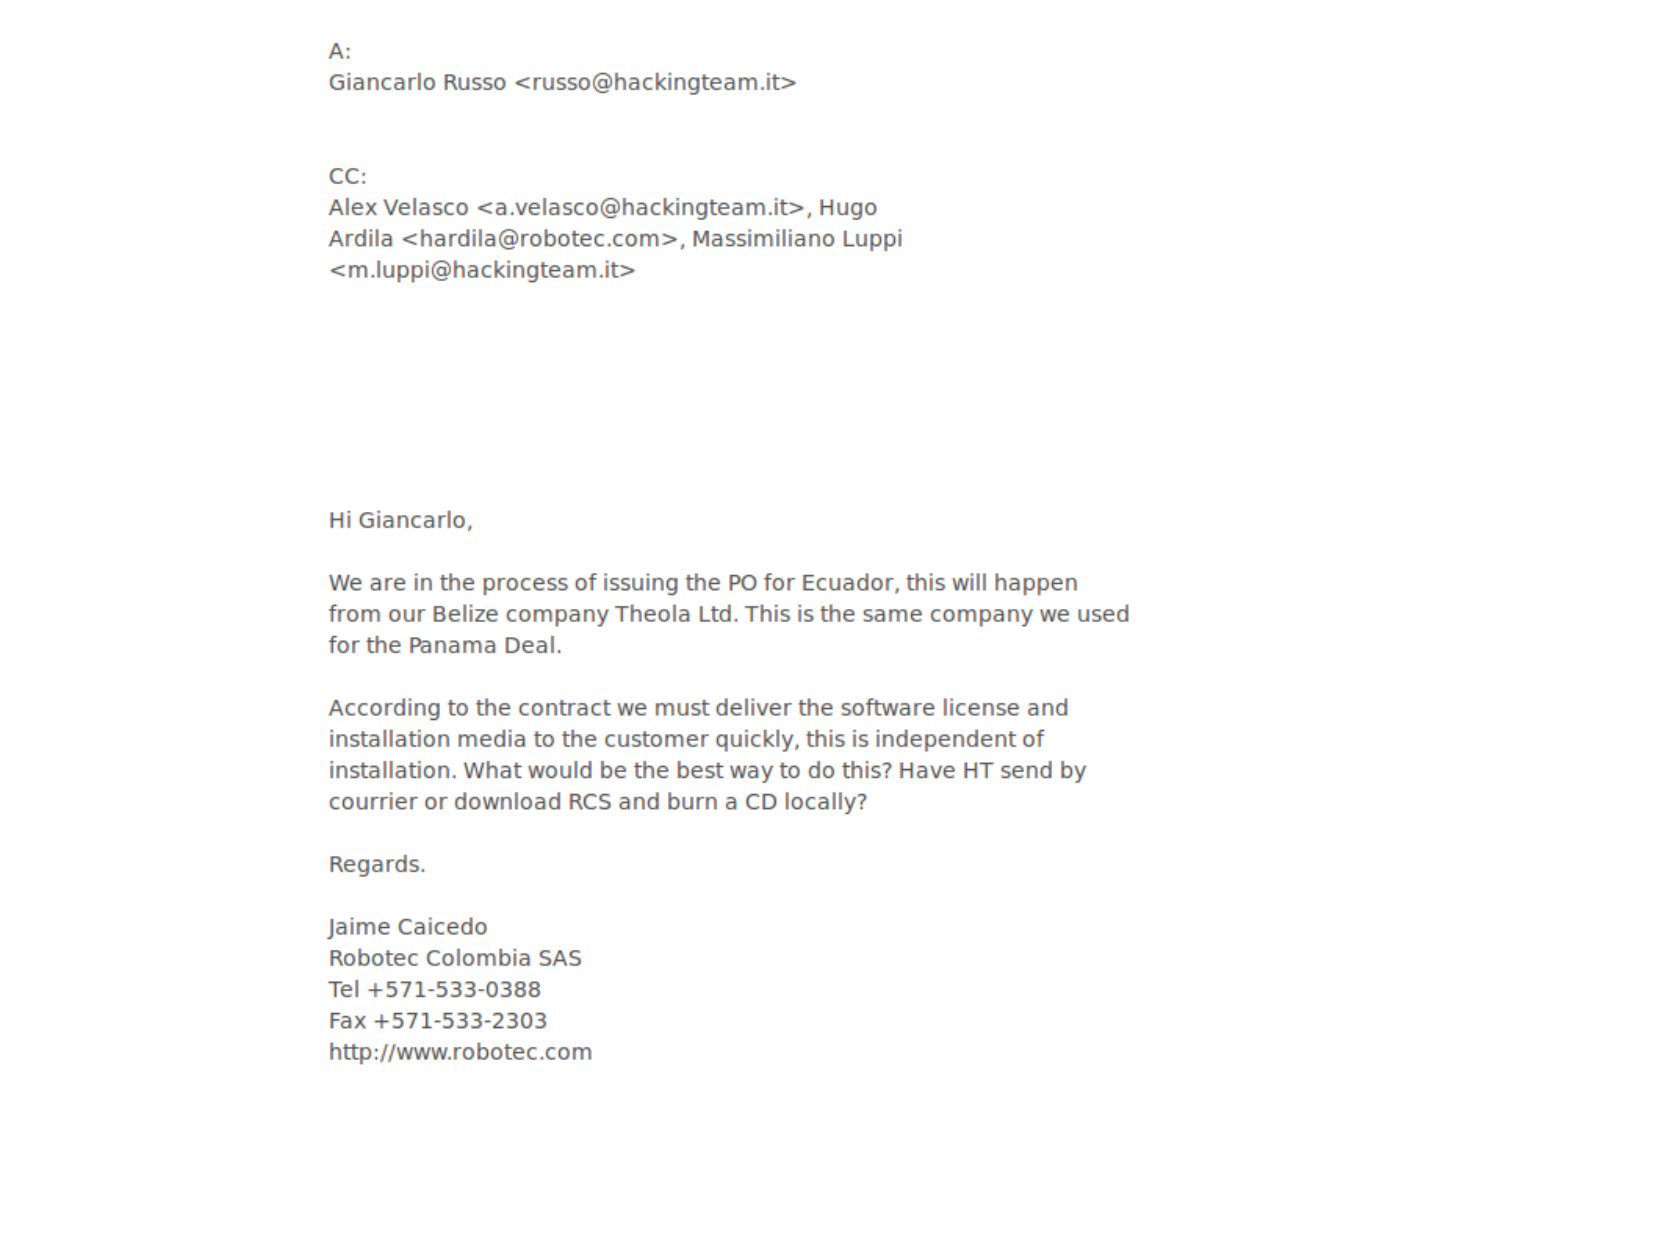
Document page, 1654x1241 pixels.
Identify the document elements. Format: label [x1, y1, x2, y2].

picture [307, 23, 1182, 1110]
